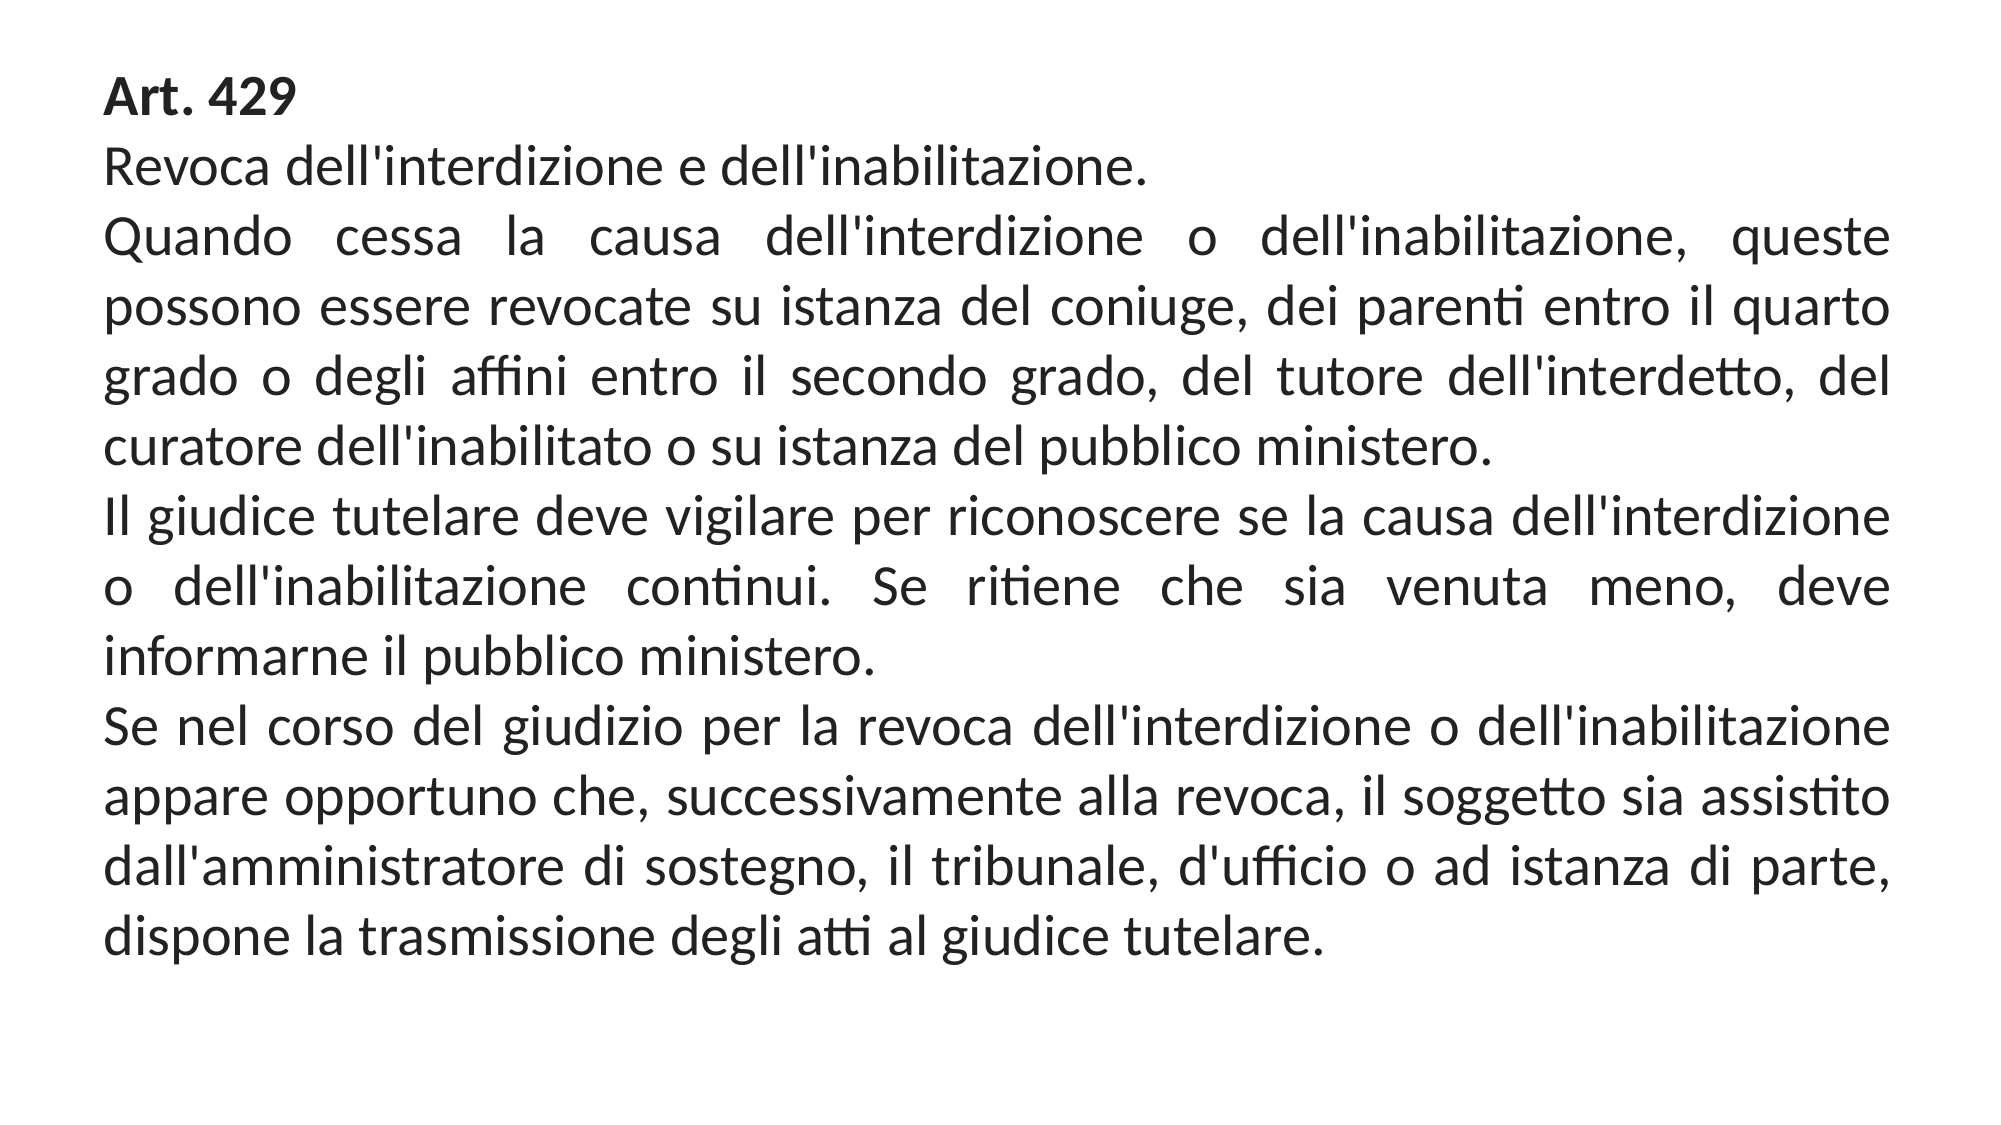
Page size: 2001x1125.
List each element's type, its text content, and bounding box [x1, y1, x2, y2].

text_box Art. 429 Revoca dell'interdizione e dell'inabilitazione. Quando cessa la causa dell'interdizione o dell'inabilitazione, queste possono essere revocate su istanza del coniuge, dei parenti entro il quarto grado o degli affini entro il secondo grado, del tutore dell'interdetto, del curatore dell'inabilitato o su istanza del pubblico ministero. Il giudice tutelare deve vigilare per riconoscere se la causa dell'interdizione o dell'inabilitazione continui. Se ritiene che sia venuta meno, deve informarne il pubblico ministero. Se nel corso del giudizio per la revoca dell'interdizione o dell'inabilitazione appare opportuno che, successivamente alla revoca, il soggetto sia assistito dall'amministratore di sostegno, il tribunale, d'ufficio o ad istanza di parte, dispone la trasmissione degli atti al giudice tutelare. [89, 50, 1913, 974]
